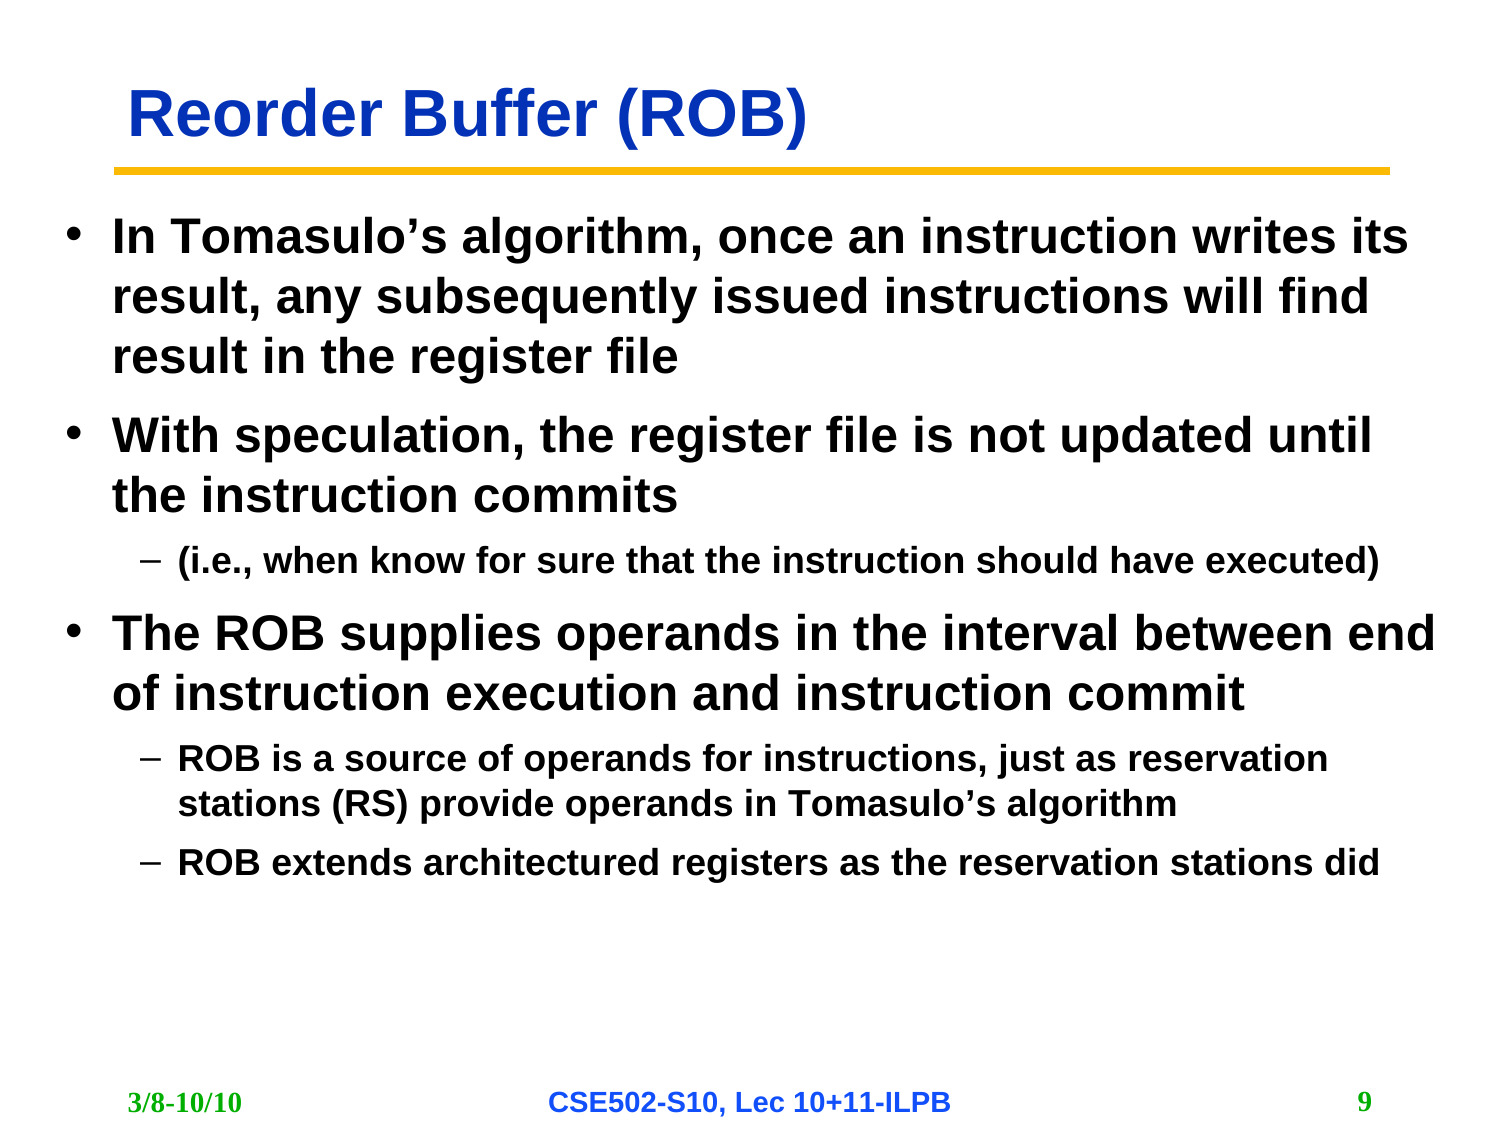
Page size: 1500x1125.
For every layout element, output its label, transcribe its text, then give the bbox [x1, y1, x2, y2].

list In Tomasulo’s algorithm, once an instruction writes its result, any subsequently issued instructions will find result in the register file With speculation, the register file is not updated until the instruction commits (i.e., when know for sure that the instruction should have executed) The ROB supplies operands in the interval between end of instruction execution and instruction commit ROB is a source of operands for instructions, just as reservation stations (RS) provide operands in Tomasulo’s algorithm ROB extends architectured registers as the reservation stations did [50, 195, 1463, 1063]
text_box 3/8-10/10 [112, 1088, 426, 1113]
text_box <number> [1074, 1087, 1388, 1113]
text_box CSE502-S10, Lec 10+11-ILPB [512, 1088, 988, 1113]
title Reorder Buffer (ROB) [112, 54, 1309, 176]
